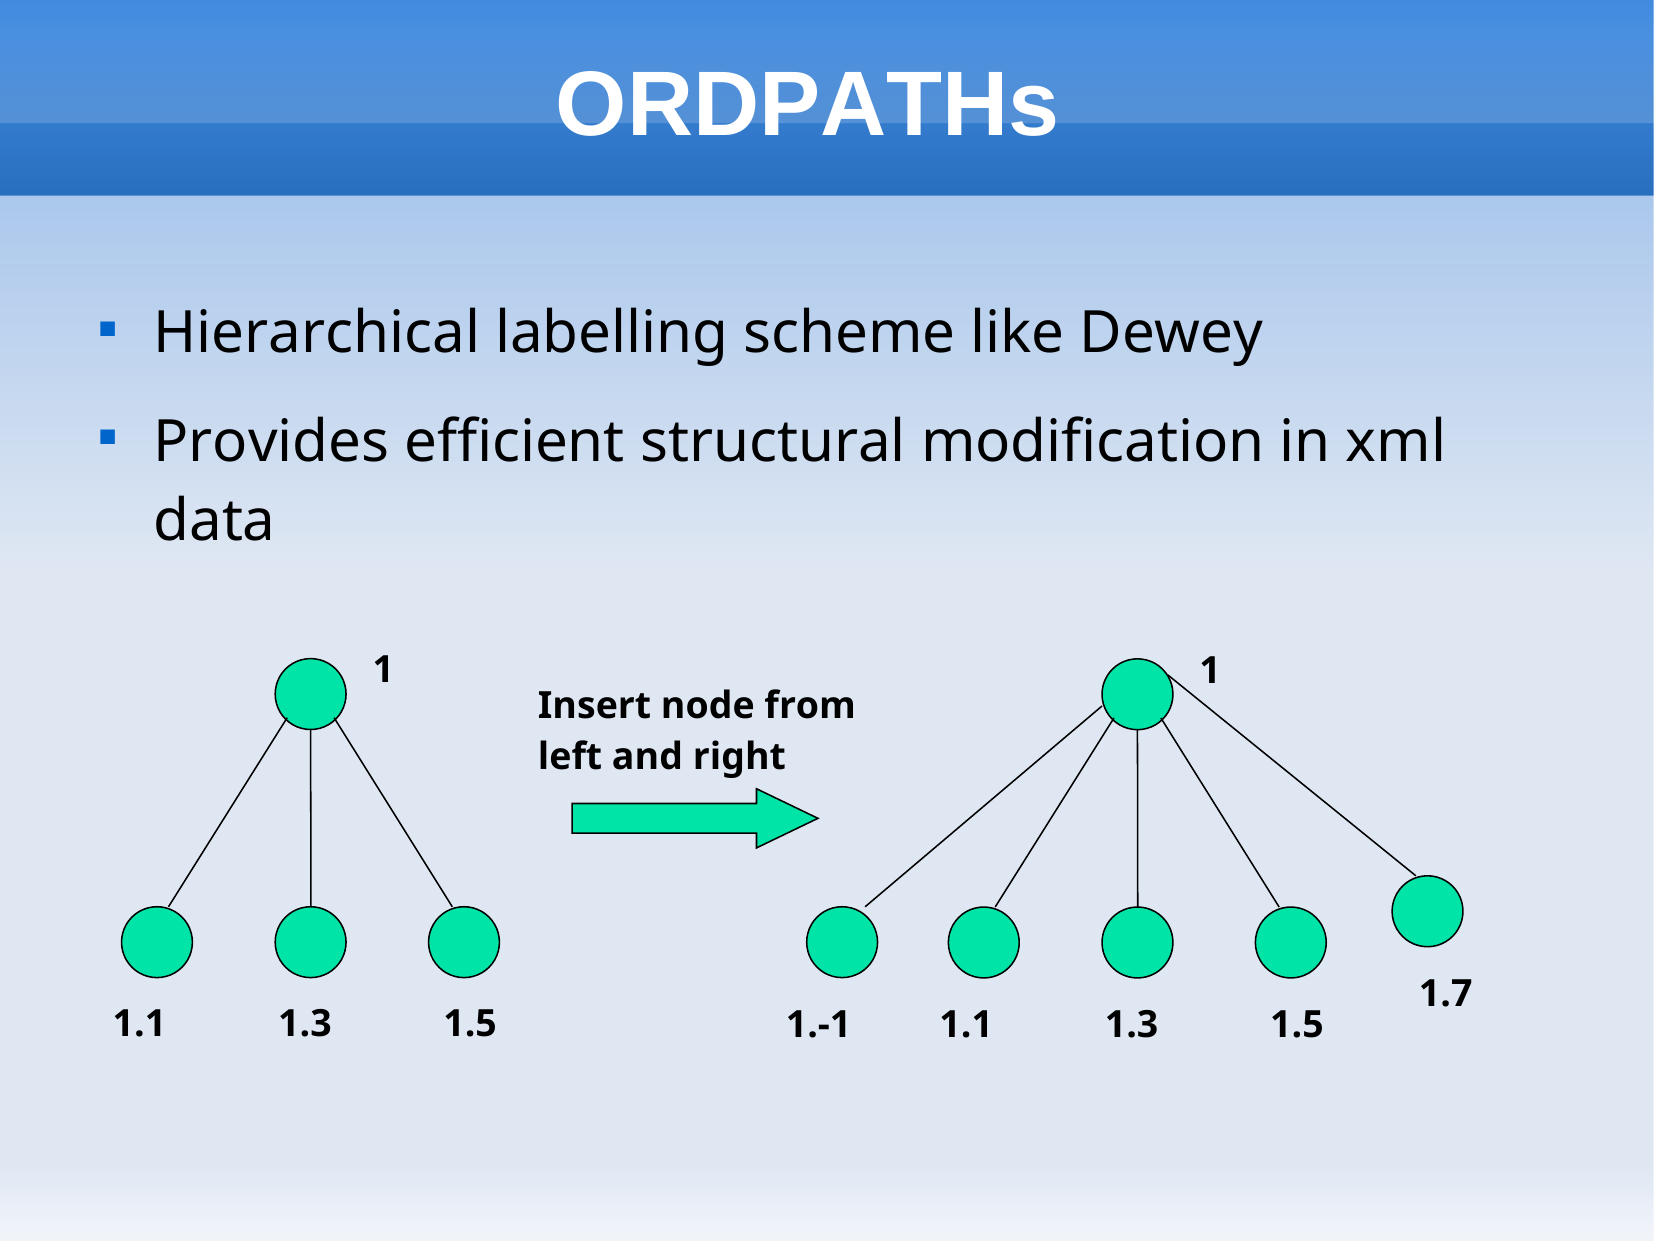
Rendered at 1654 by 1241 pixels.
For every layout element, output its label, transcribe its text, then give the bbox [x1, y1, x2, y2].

text_box 1.1 [97, 989, 193, 1056]
text_box Insert node from left and right [523, 670, 901, 789]
text_box 1 [1184, 690, 1198, 702]
list Hierarchical labelling scheme like Dewey Provides efficient structural modification in xml data [82, 290, 1571, 1094]
text_box 1.-1 [771, 989, 878, 1057]
title ORDPATHs [76, 7, 1565, 200]
text_box 1 [1184, 635, 1244, 702]
text_box 1.7 [1404, 958, 1511, 1025]
text_box 1.5 [1255, 989, 1351, 1057]
text_box 1.5 [428, 989, 524, 1056]
text_box 1.3 [263, 989, 358, 1056]
text_box 1.1 [924, 989, 1020, 1057]
text_box 1 [357, 635, 417, 702]
text_box 1.3 [1090, 989, 1185, 1057]
picture [0, 0, 1654, 1241]
